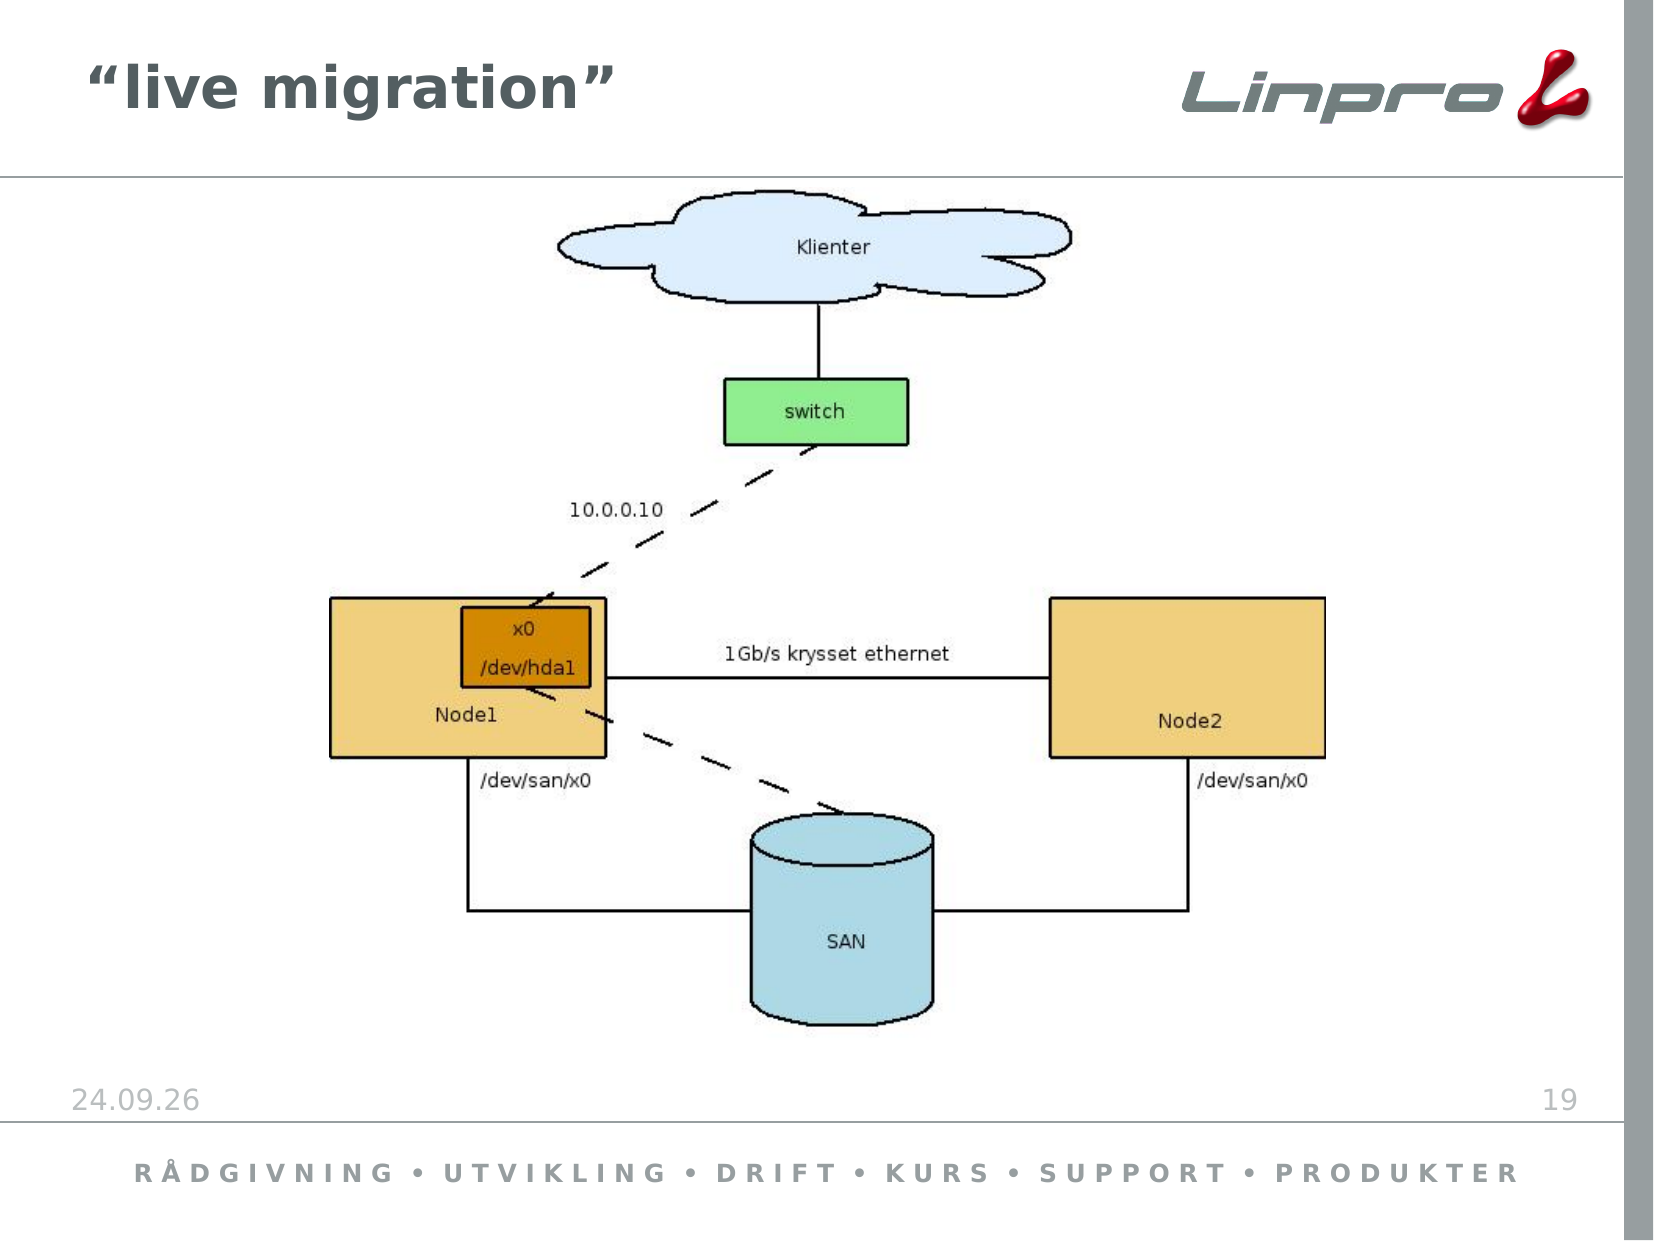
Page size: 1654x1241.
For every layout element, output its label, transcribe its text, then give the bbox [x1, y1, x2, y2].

title “live migration” [84, 49, 1573, 128]
picture [329, 187, 1326, 1055]
picture [1181, 47, 1595, 133]
